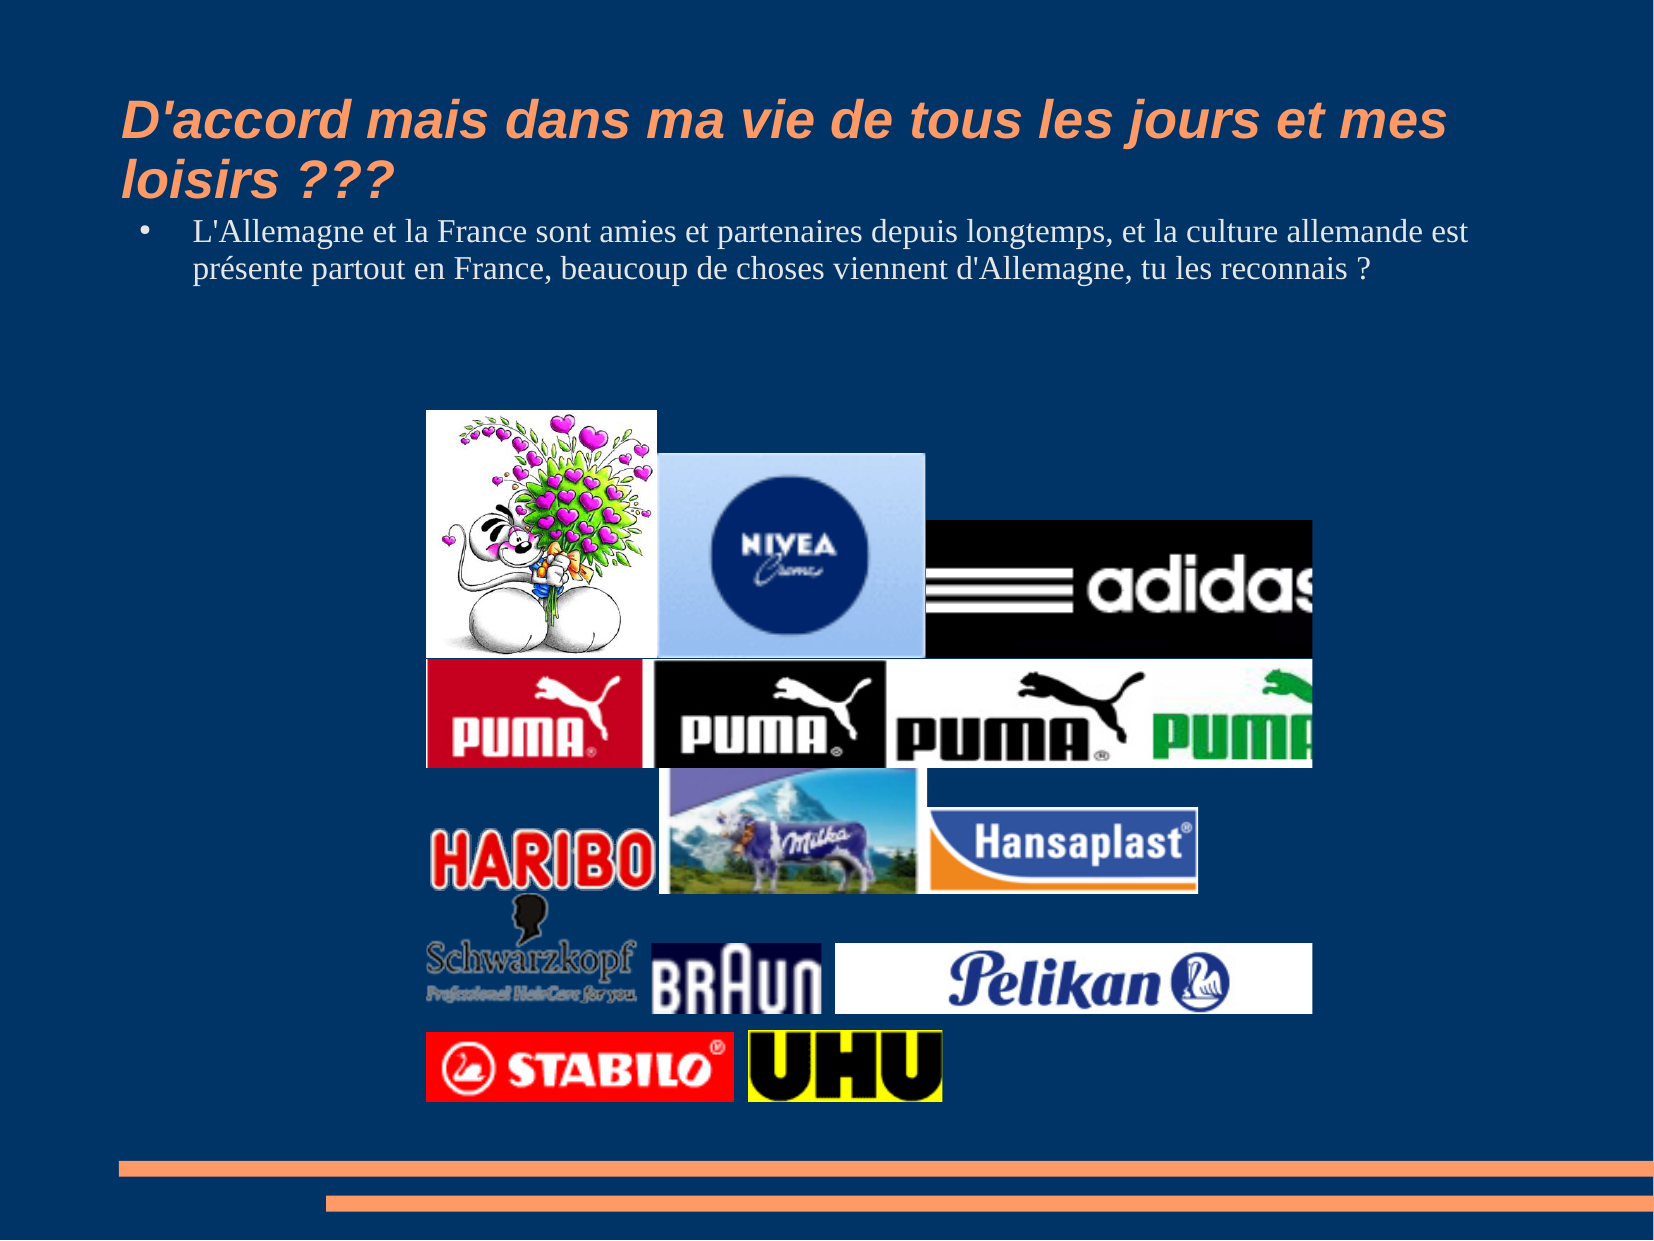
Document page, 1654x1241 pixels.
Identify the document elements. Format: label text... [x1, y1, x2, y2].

chart [307, 239, 1313, 1228]
title D'accord mais dans ma vie de tous les jours et mes loisirs ??? [121, 46, 1534, 212]
list L'Allemagne et la France sont amies et partenaires depuis longtemps, et la culture allemande est présente partout en France, beaucoup de choses viennent d'Allemagne, tu les reconnais ? [121, 212, 1561, 1132]
